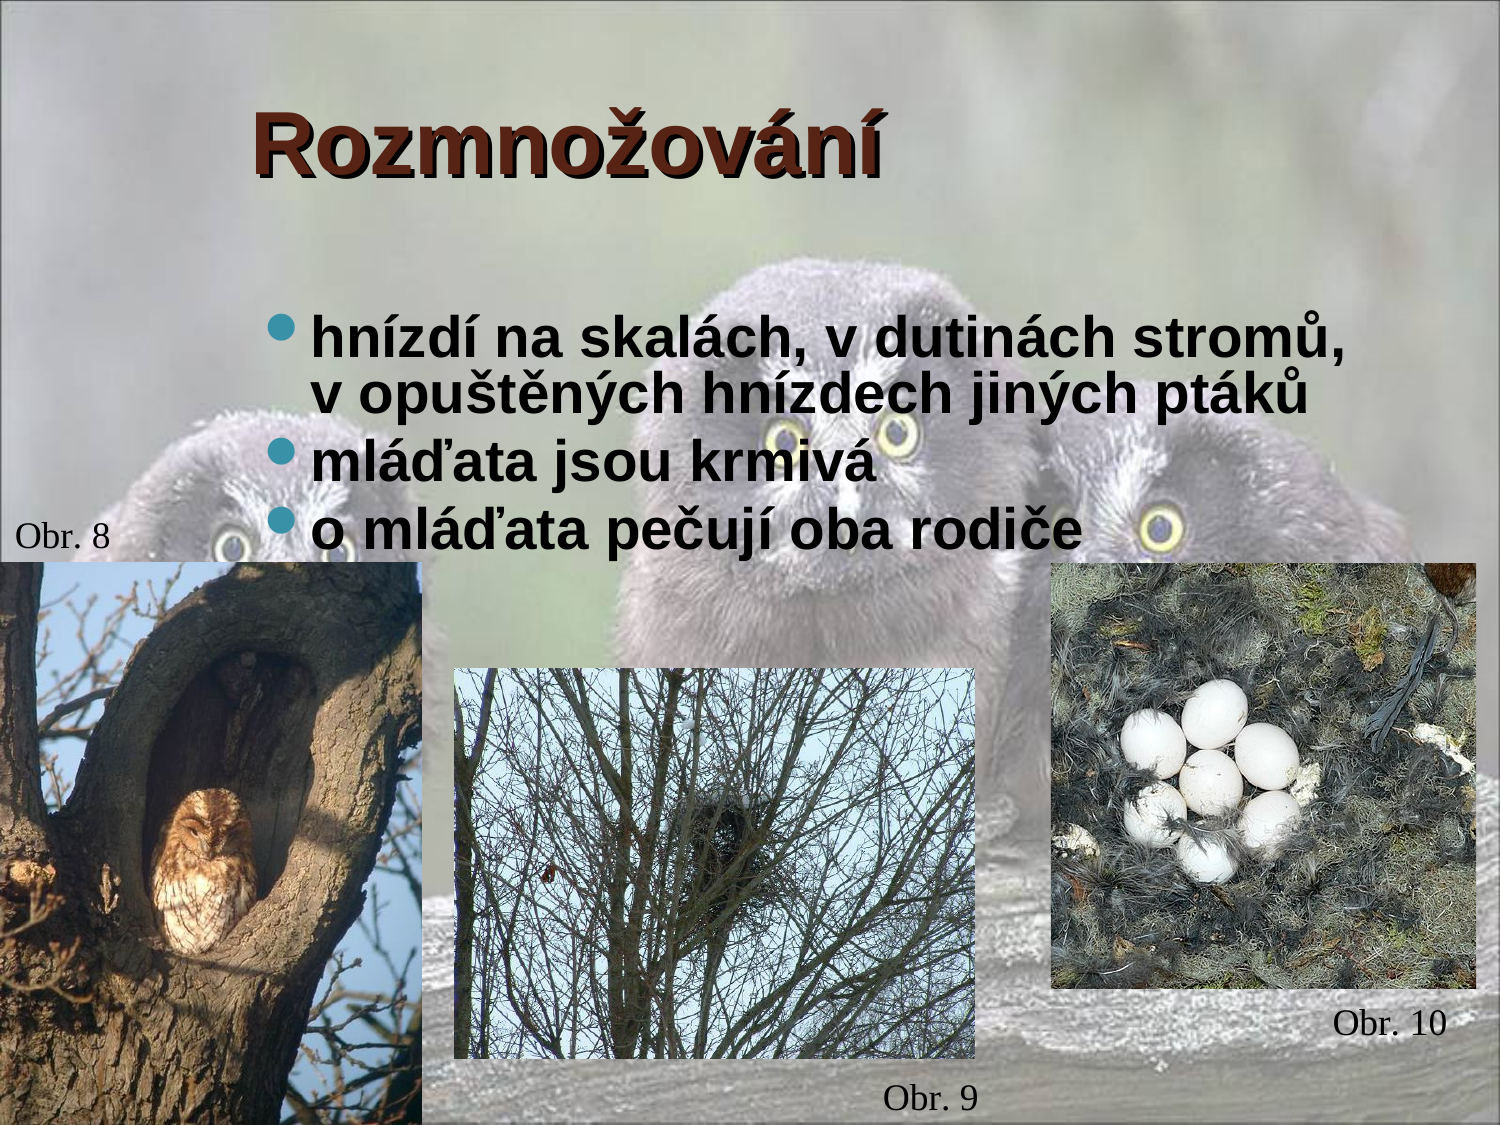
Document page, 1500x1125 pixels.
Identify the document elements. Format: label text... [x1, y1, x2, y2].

text_box Obr. 8 [0, 503, 130, 564]
picture [0, 0, 1500, 1125]
text_box Obr. 10 [1317, 990, 1478, 1051]
title Rozmnožování [235, 45, 1466, 233]
text_box Obr. 9 [868, 1064, 999, 1125]
list hnízdí na skalách, v dutinách stromů, v opuštěných hnízdech jiných ptáků mláďata jsou krmivá o mláďata pečují oba rodiče [235, 237, 1466, 1026]
